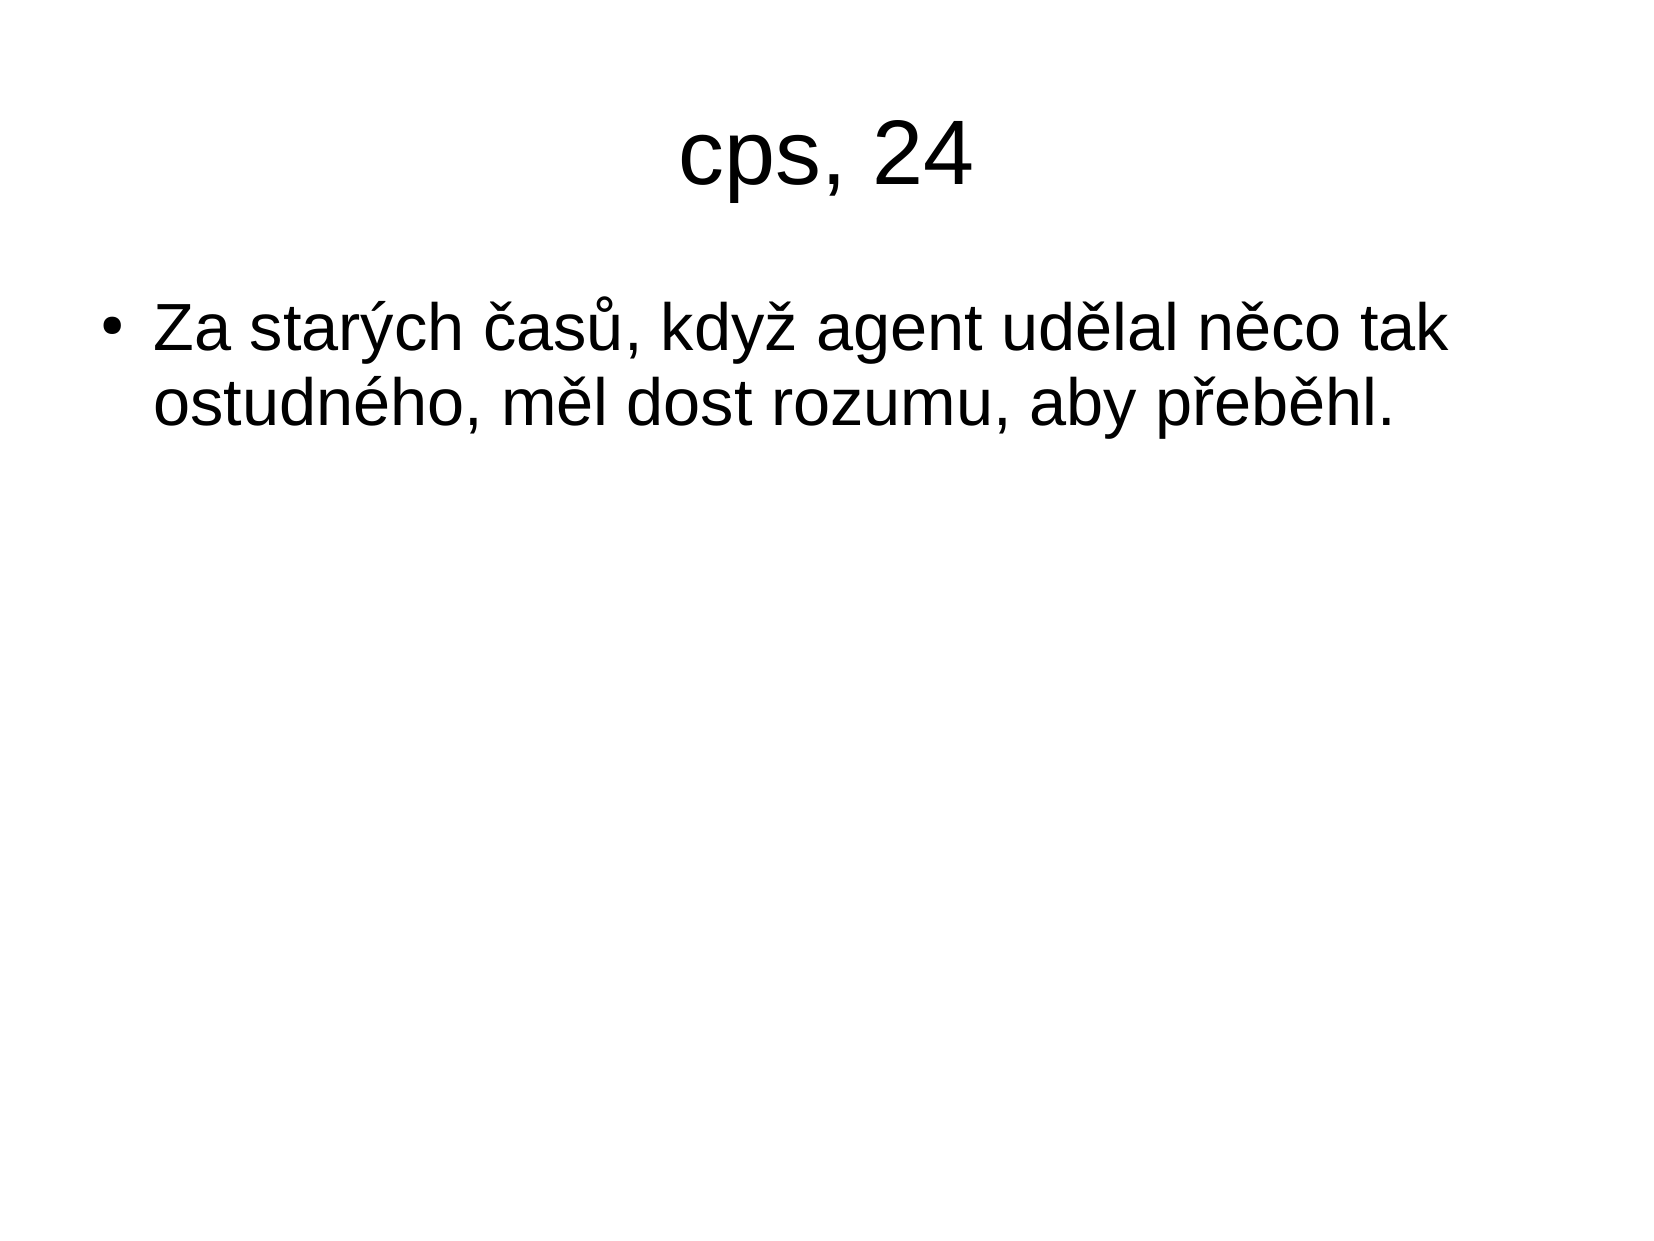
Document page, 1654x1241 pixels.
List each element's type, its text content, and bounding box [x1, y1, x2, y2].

list Za starých časů, když agent udělal něco tak ostudného, měl dost rozumu, aby přeběhl. [82, 290, 1571, 1010]
title cps, 24 [82, 49, 1571, 257]
